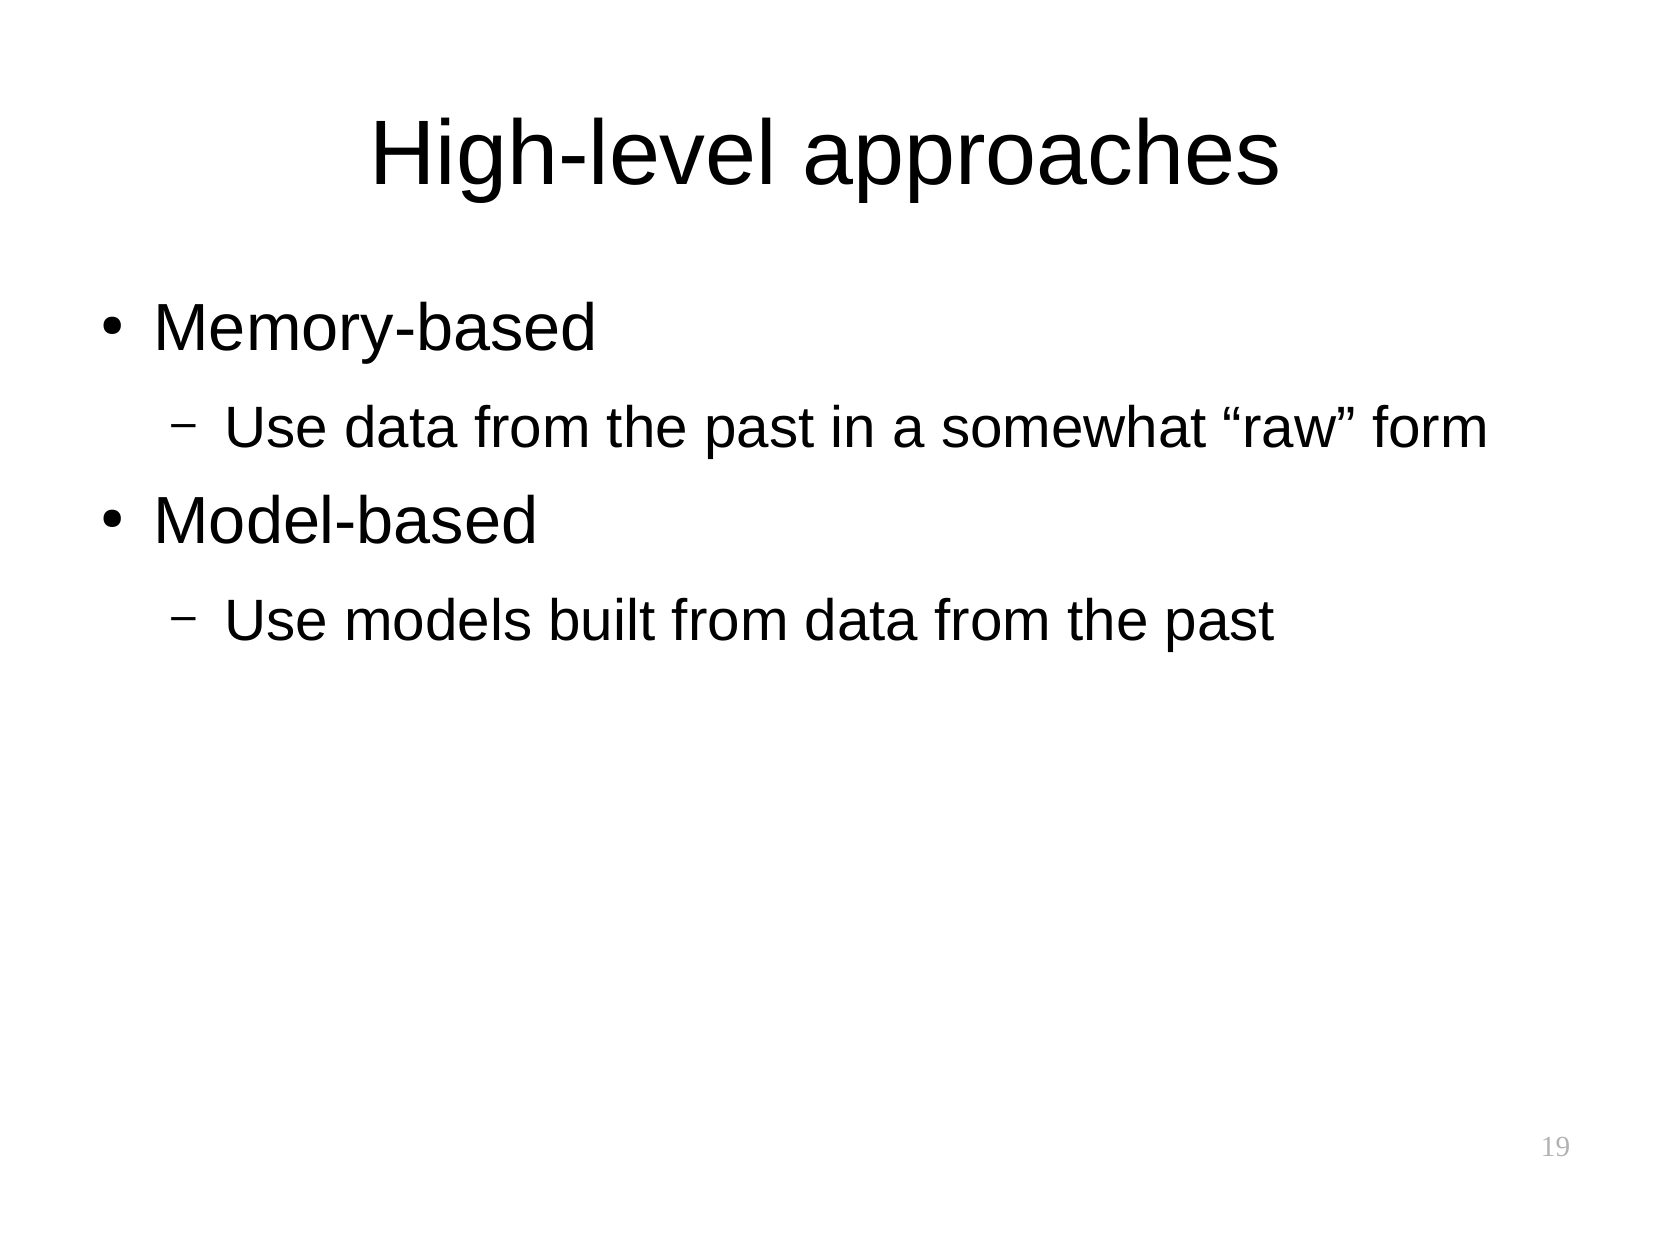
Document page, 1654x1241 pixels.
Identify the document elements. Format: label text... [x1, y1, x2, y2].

list Memory-based Use data from the past in a somewhat “raw” form Model-based Use models built from data from the past [82, 290, 1571, 1010]
title High-level approaches [82, 49, 1571, 257]
